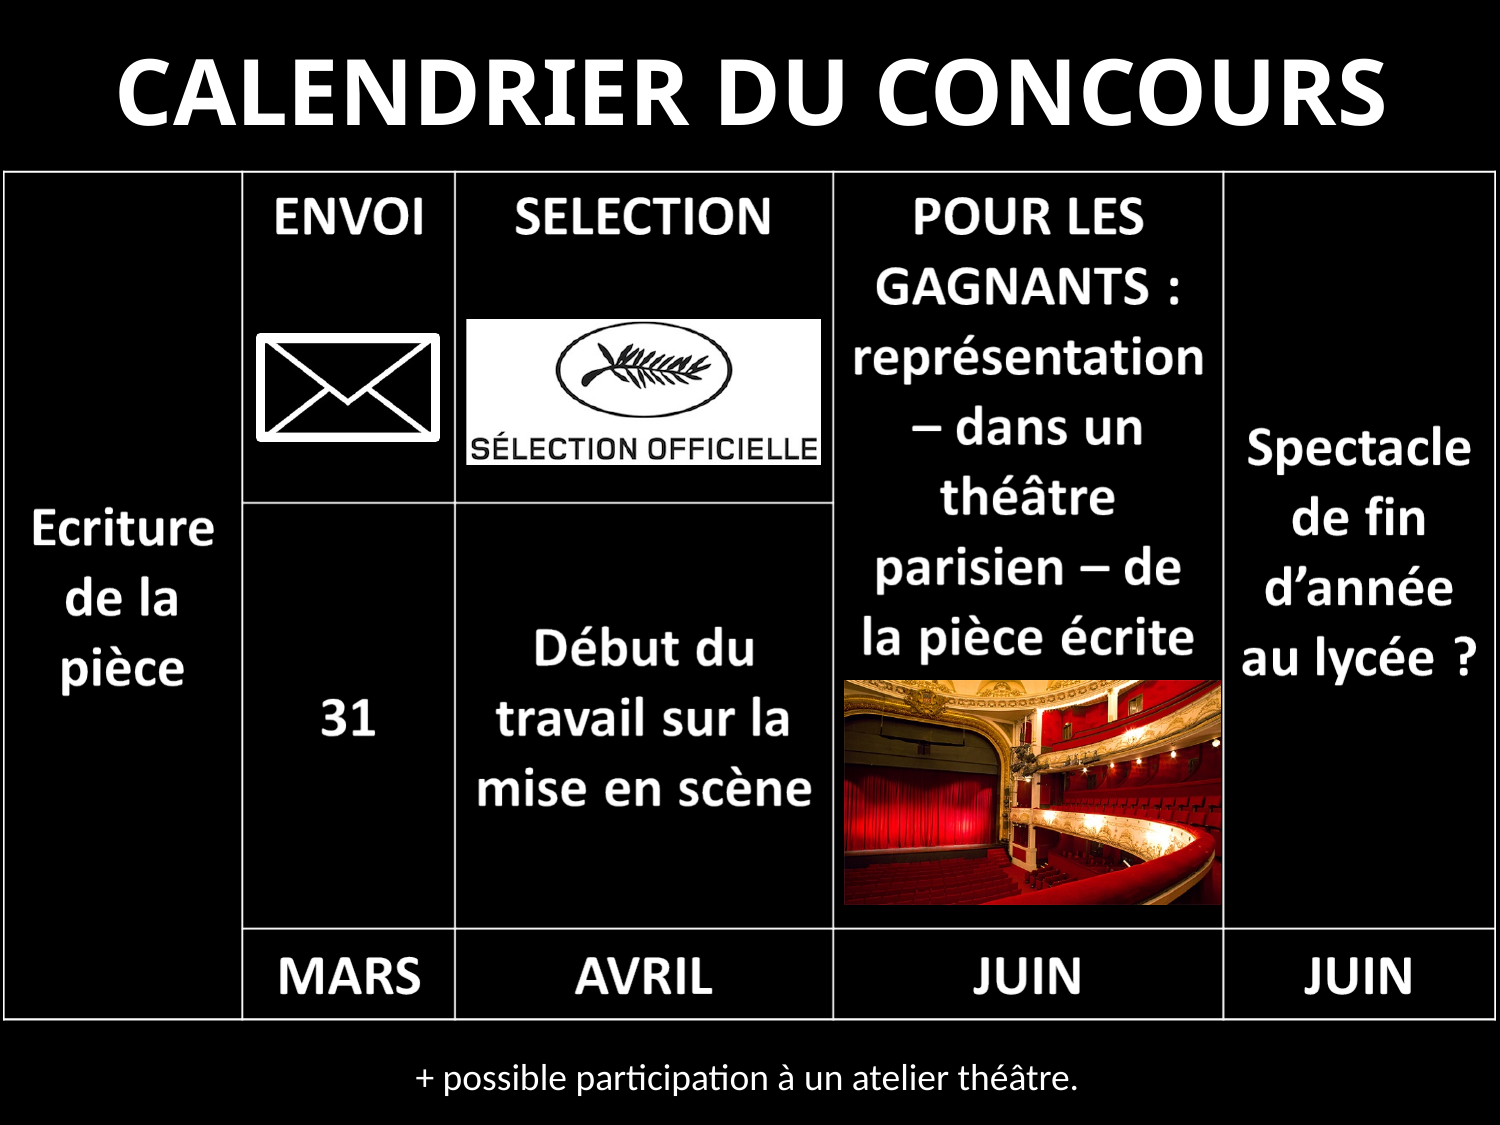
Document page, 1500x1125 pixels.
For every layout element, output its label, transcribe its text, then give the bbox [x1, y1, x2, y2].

text_box CALENDRIER DU CONCOURS [3, 0, 1500, 178]
text_box + possible participation à un atelier théâtre. [0, 1045, 1500, 1105]
picture [3, 163, 1496, 1045]
